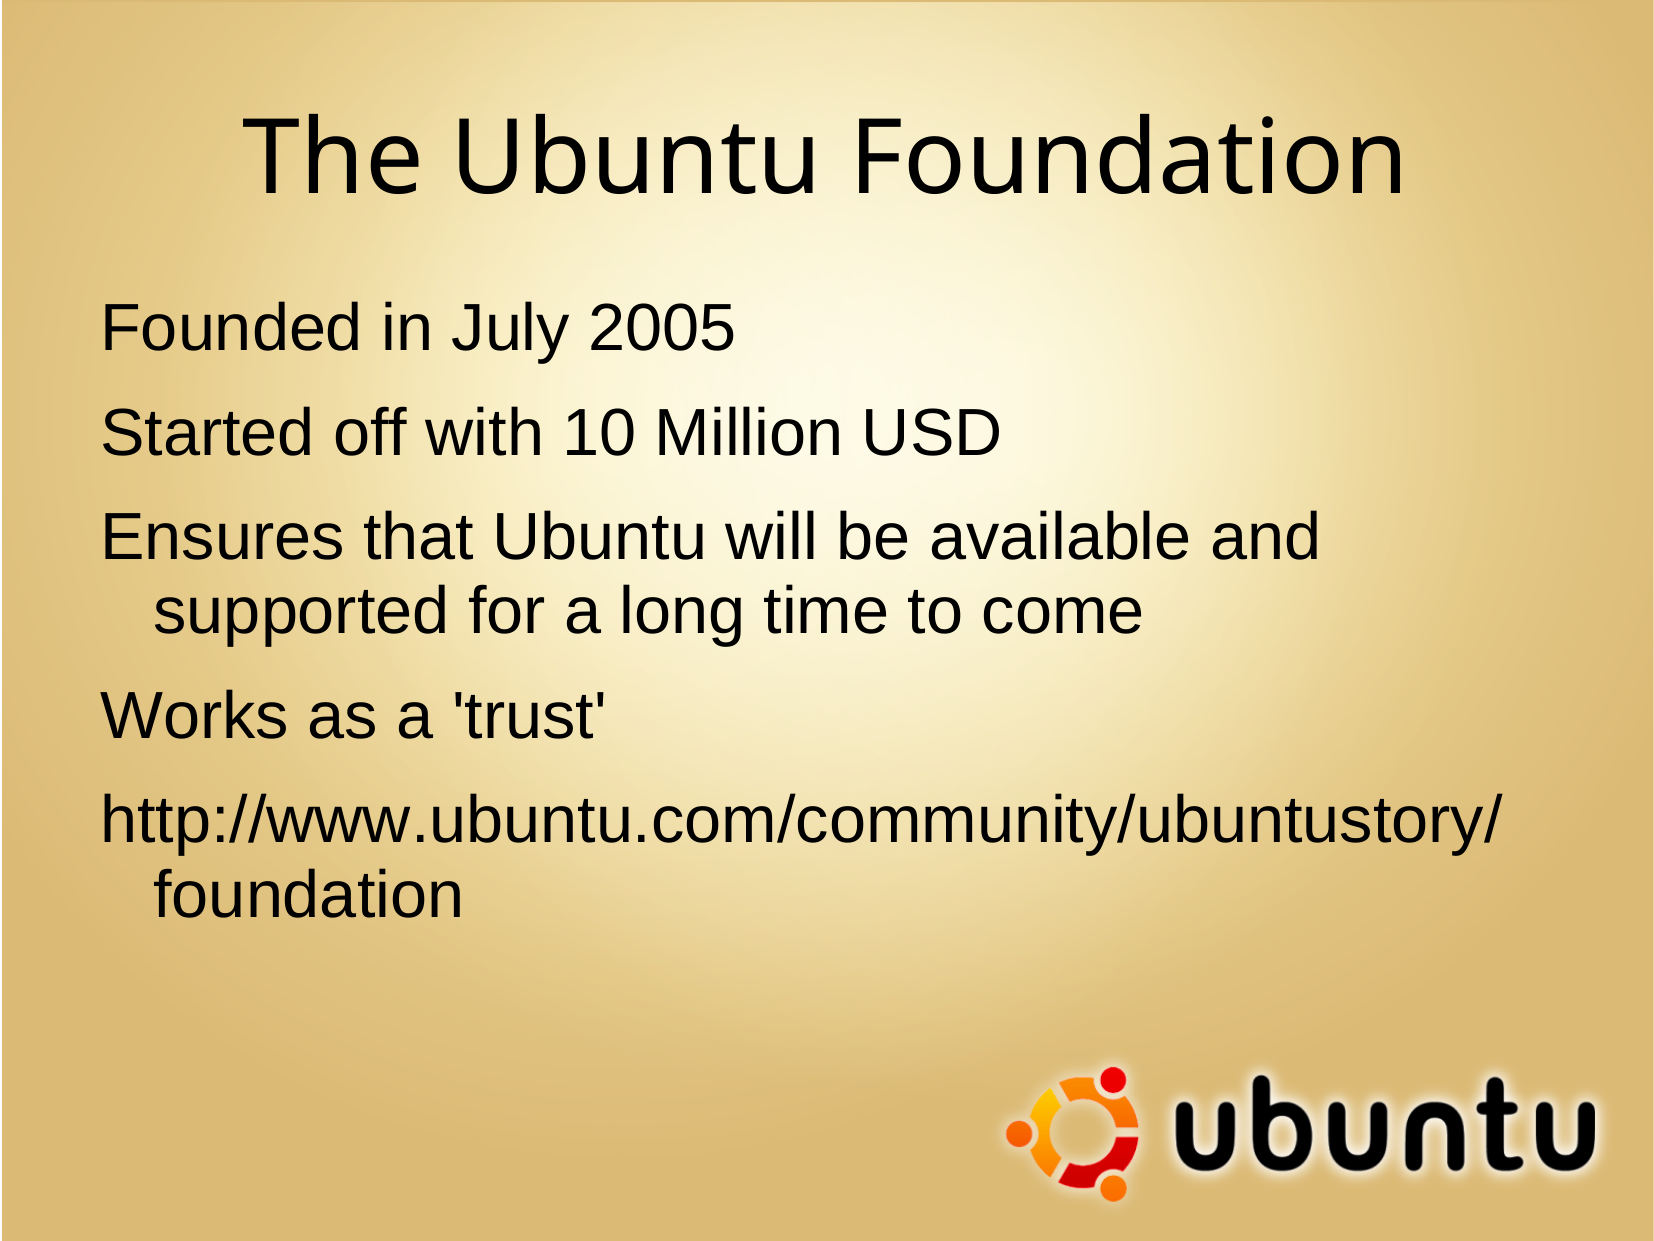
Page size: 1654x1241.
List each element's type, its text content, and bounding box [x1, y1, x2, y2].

title The Ubuntu Foundation [82, 49, 1571, 257]
list Founded in July 2005 Started off with 10 Million USD Ensures that Ubuntu will be available and supported for a long time to come Works as a 'trust' http://www.ubuntu.com/community/ubuntustory/foundation [82, 290, 1571, 1109]
picture [2, 0, 1654, 1241]
